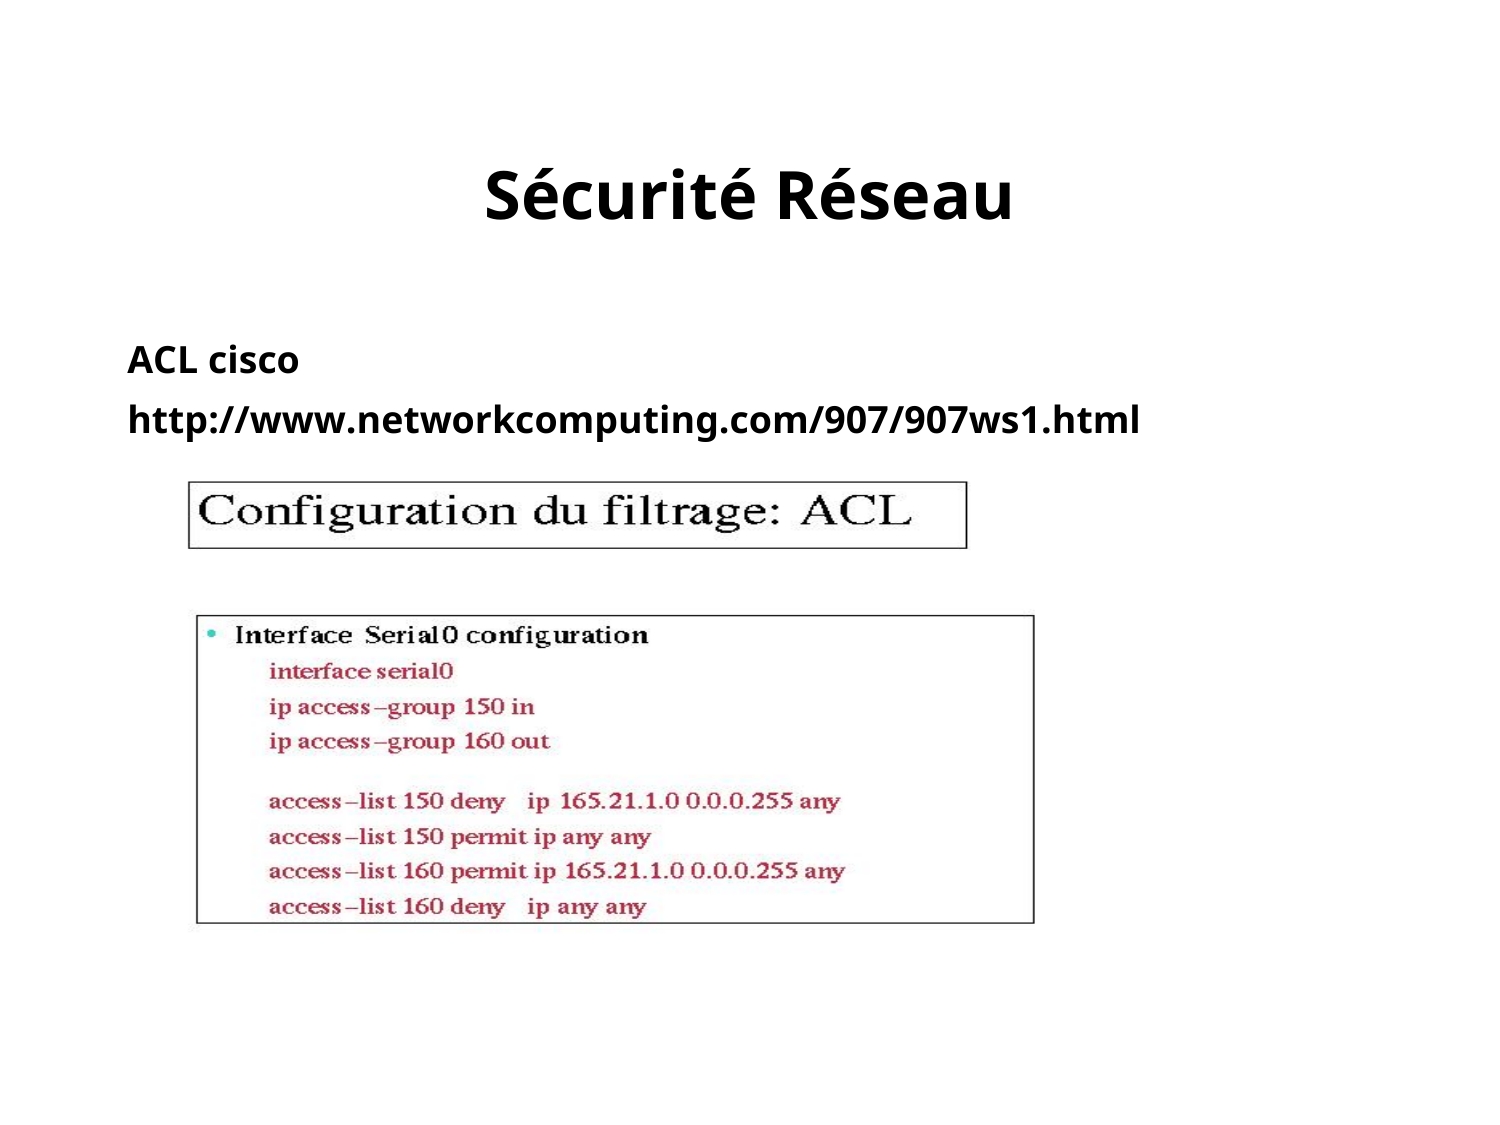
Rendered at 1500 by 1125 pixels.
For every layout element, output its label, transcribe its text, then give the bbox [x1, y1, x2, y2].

title Sécurité Réseau [112, 99, 1388, 288]
list ACL cisco http://www.networkcomputing.com/907/907ws1.html [112, 324, 1388, 1001]
picture [150, 462, 1176, 1051]
